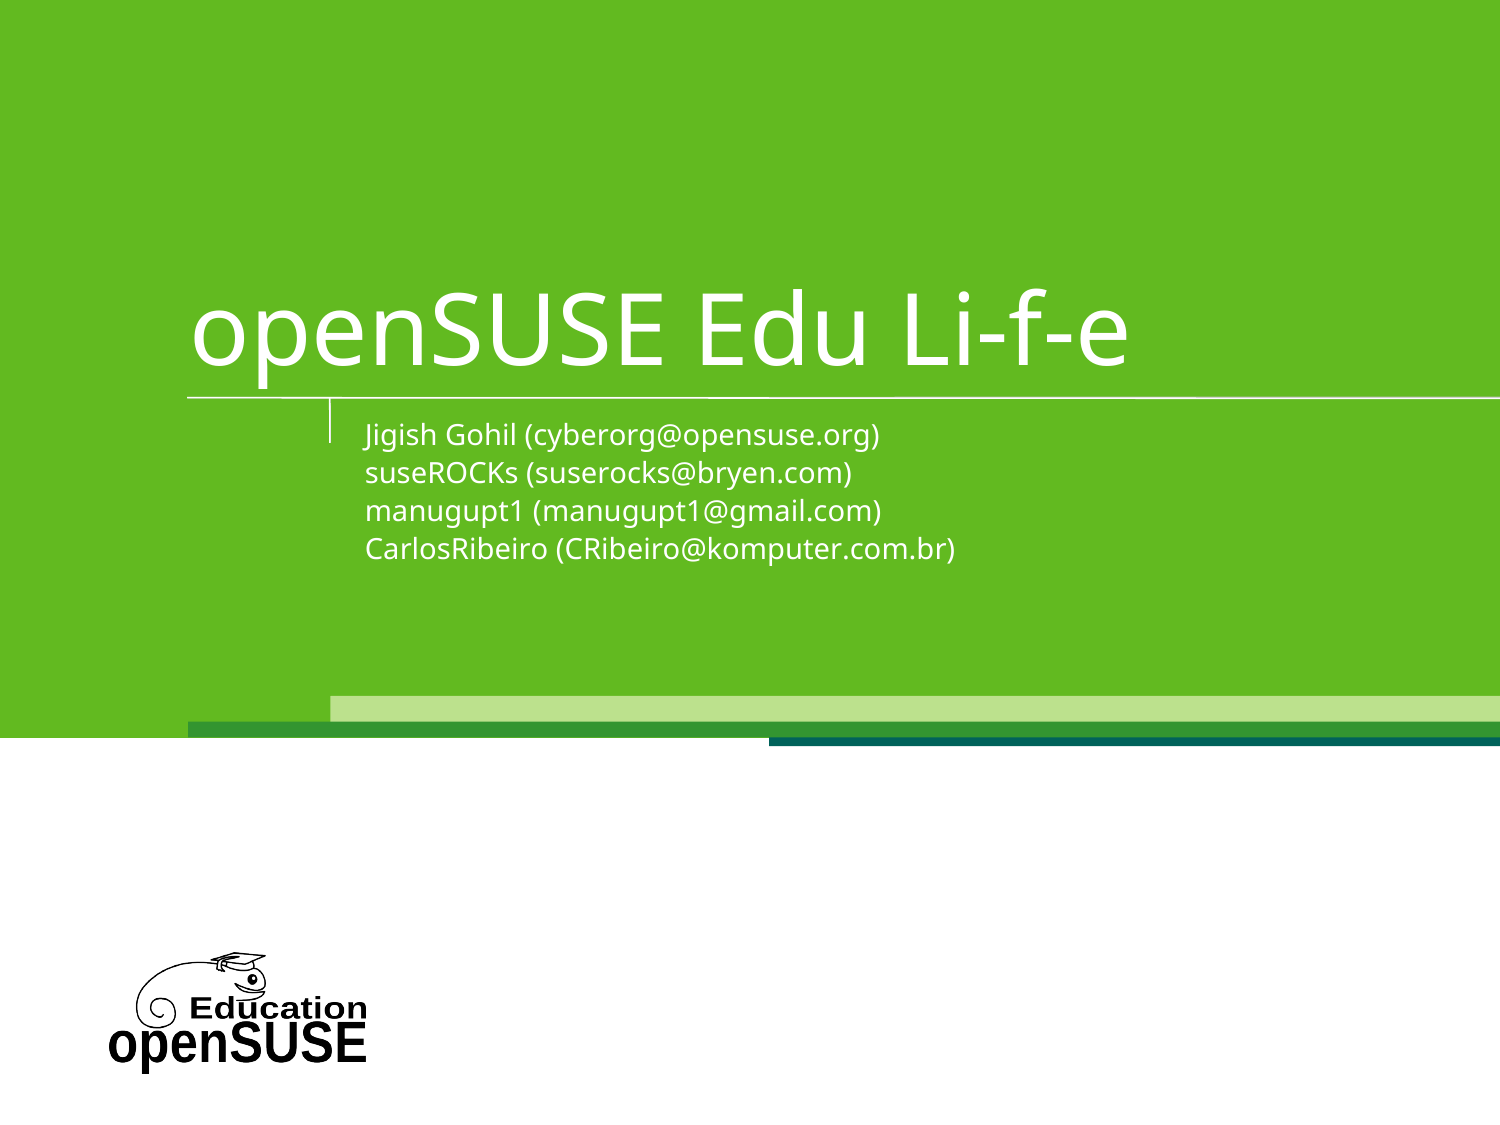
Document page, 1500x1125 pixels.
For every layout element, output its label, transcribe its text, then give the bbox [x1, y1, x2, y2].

title openSUSE Edu Li-f-e [174, 137, 1388, 388]
picture [109, 952, 366, 1074]
subtitle Jigish Gohil (cyberorg@opensuse.org) suseROCKs (suserocks@bryen.com) manugupt1 (manugupt1@gmail.com) CarlosRibeiro (CRibeiro@komputer.com.br) [350, 414, 1150, 547]
